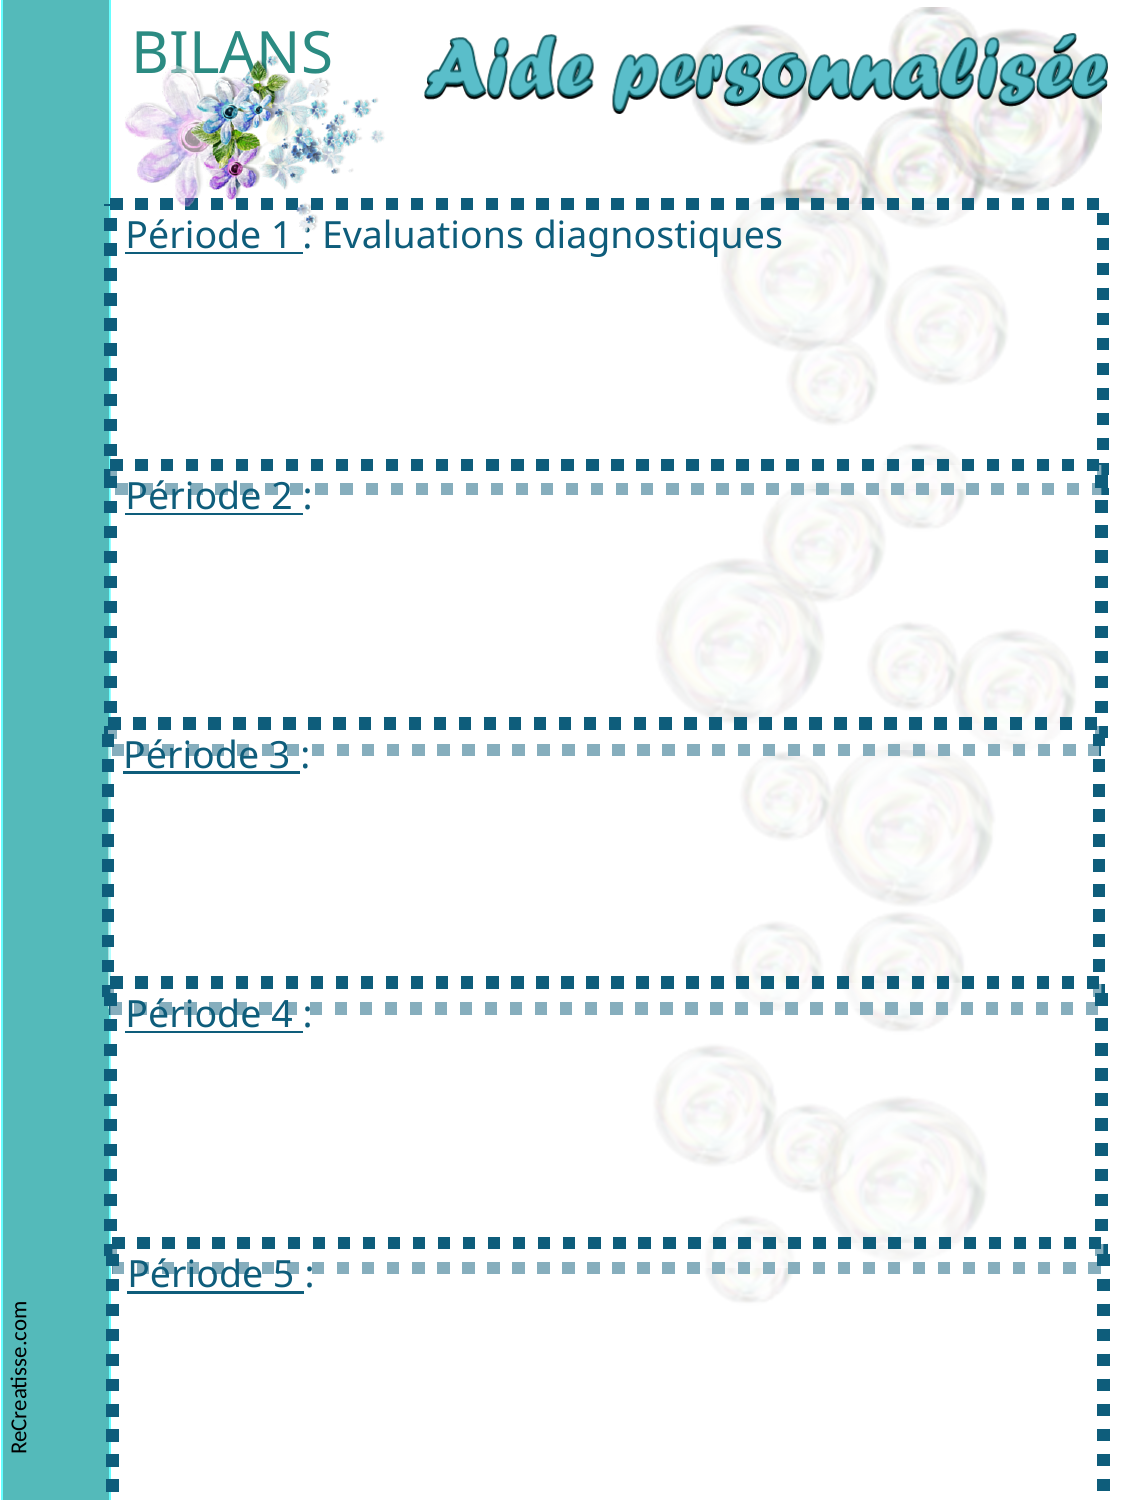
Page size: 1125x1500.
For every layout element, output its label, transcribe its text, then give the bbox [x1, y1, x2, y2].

text_box Période 1 : Evaluations diagnostiques [110, 204, 1103, 489]
text_box Période 2 : [110, 465, 1101, 750]
text_box Période 5 : [112, 1243, 1103, 1500]
text_box [2, 0, 110, 1500]
picture [94, 0, 1125, 279]
text_box Période 3 : [108, 723, 1099, 1009]
text_box ReCreatisse.com [0, 1286, 38, 1470]
text_box Période 4 : [110, 983, 1101, 1268]
